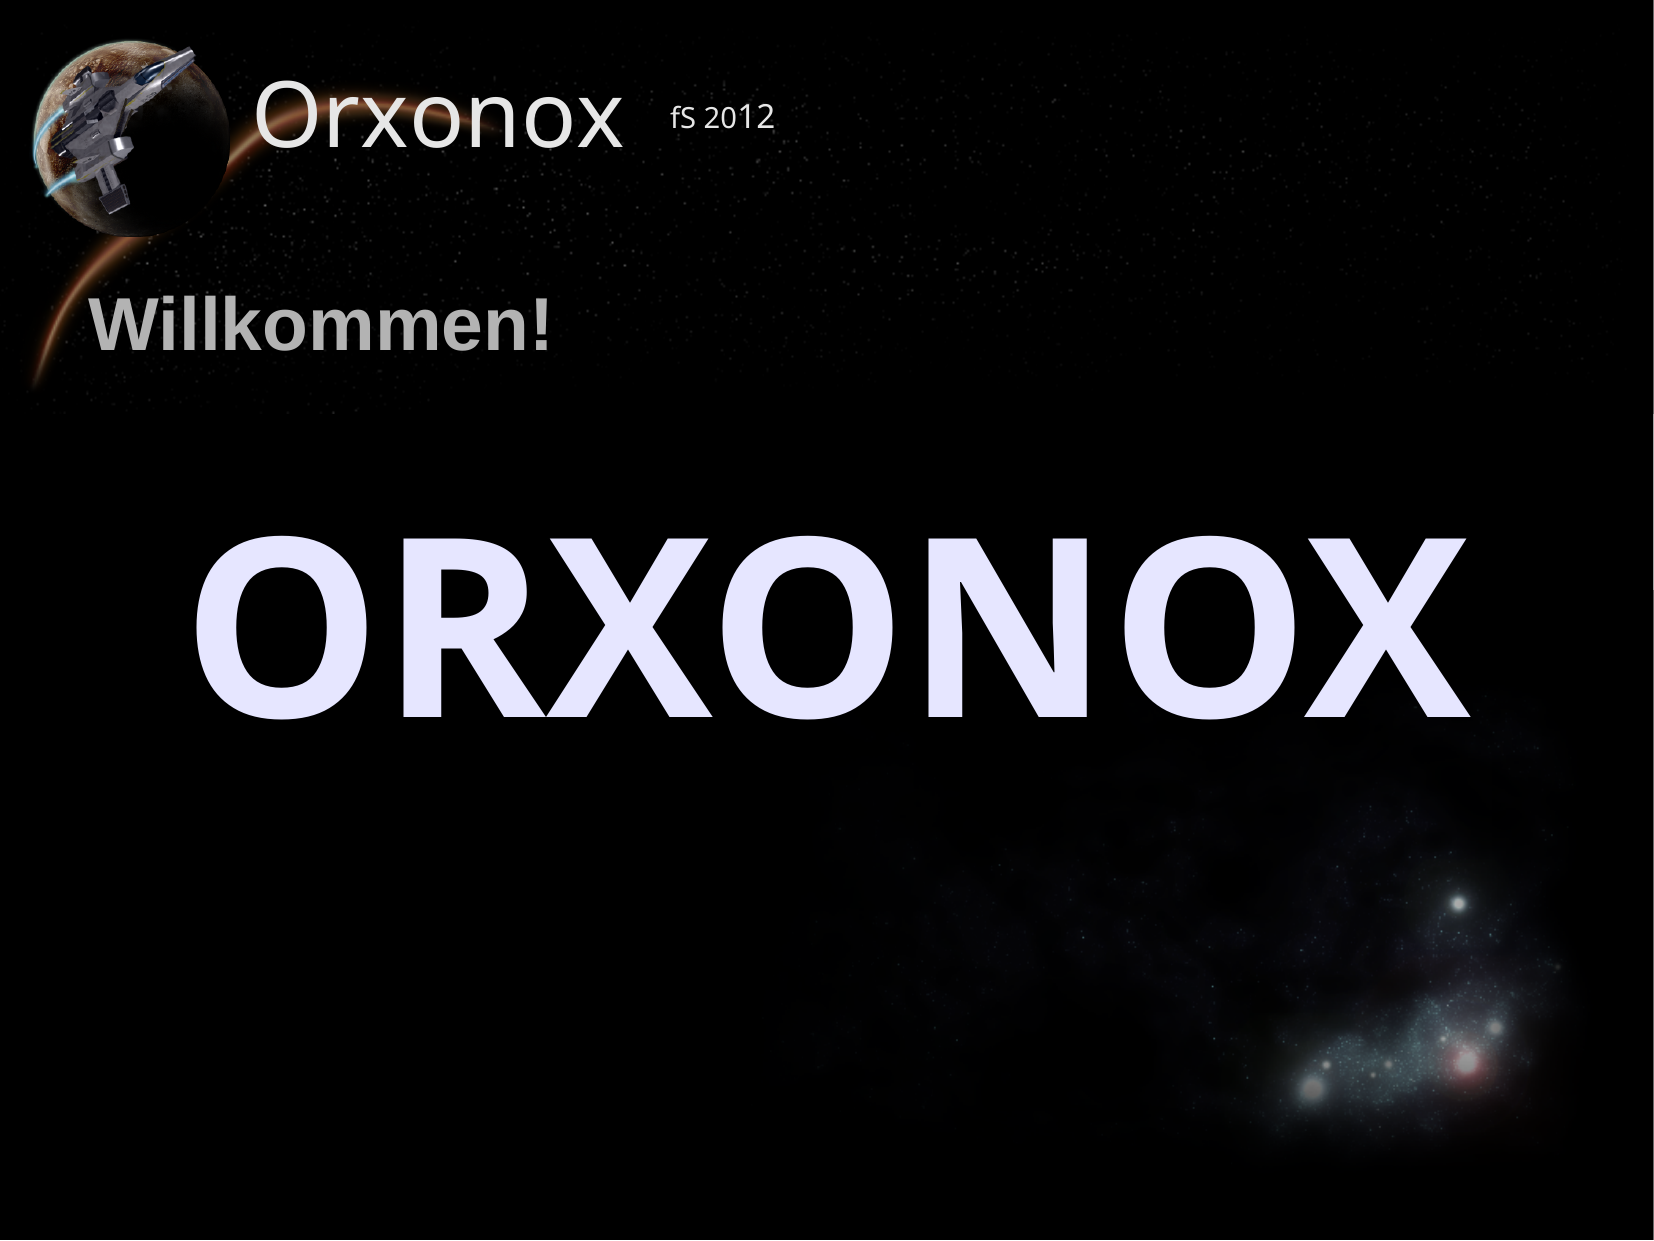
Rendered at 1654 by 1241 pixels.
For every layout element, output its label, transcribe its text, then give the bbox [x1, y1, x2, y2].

title Willkommen! [88, 273, 1577, 377]
subtitle ORXONOX [82, 413, 1571, 827]
picture [644, 590, 1654, 1240]
picture [0, 0, 1654, 521]
